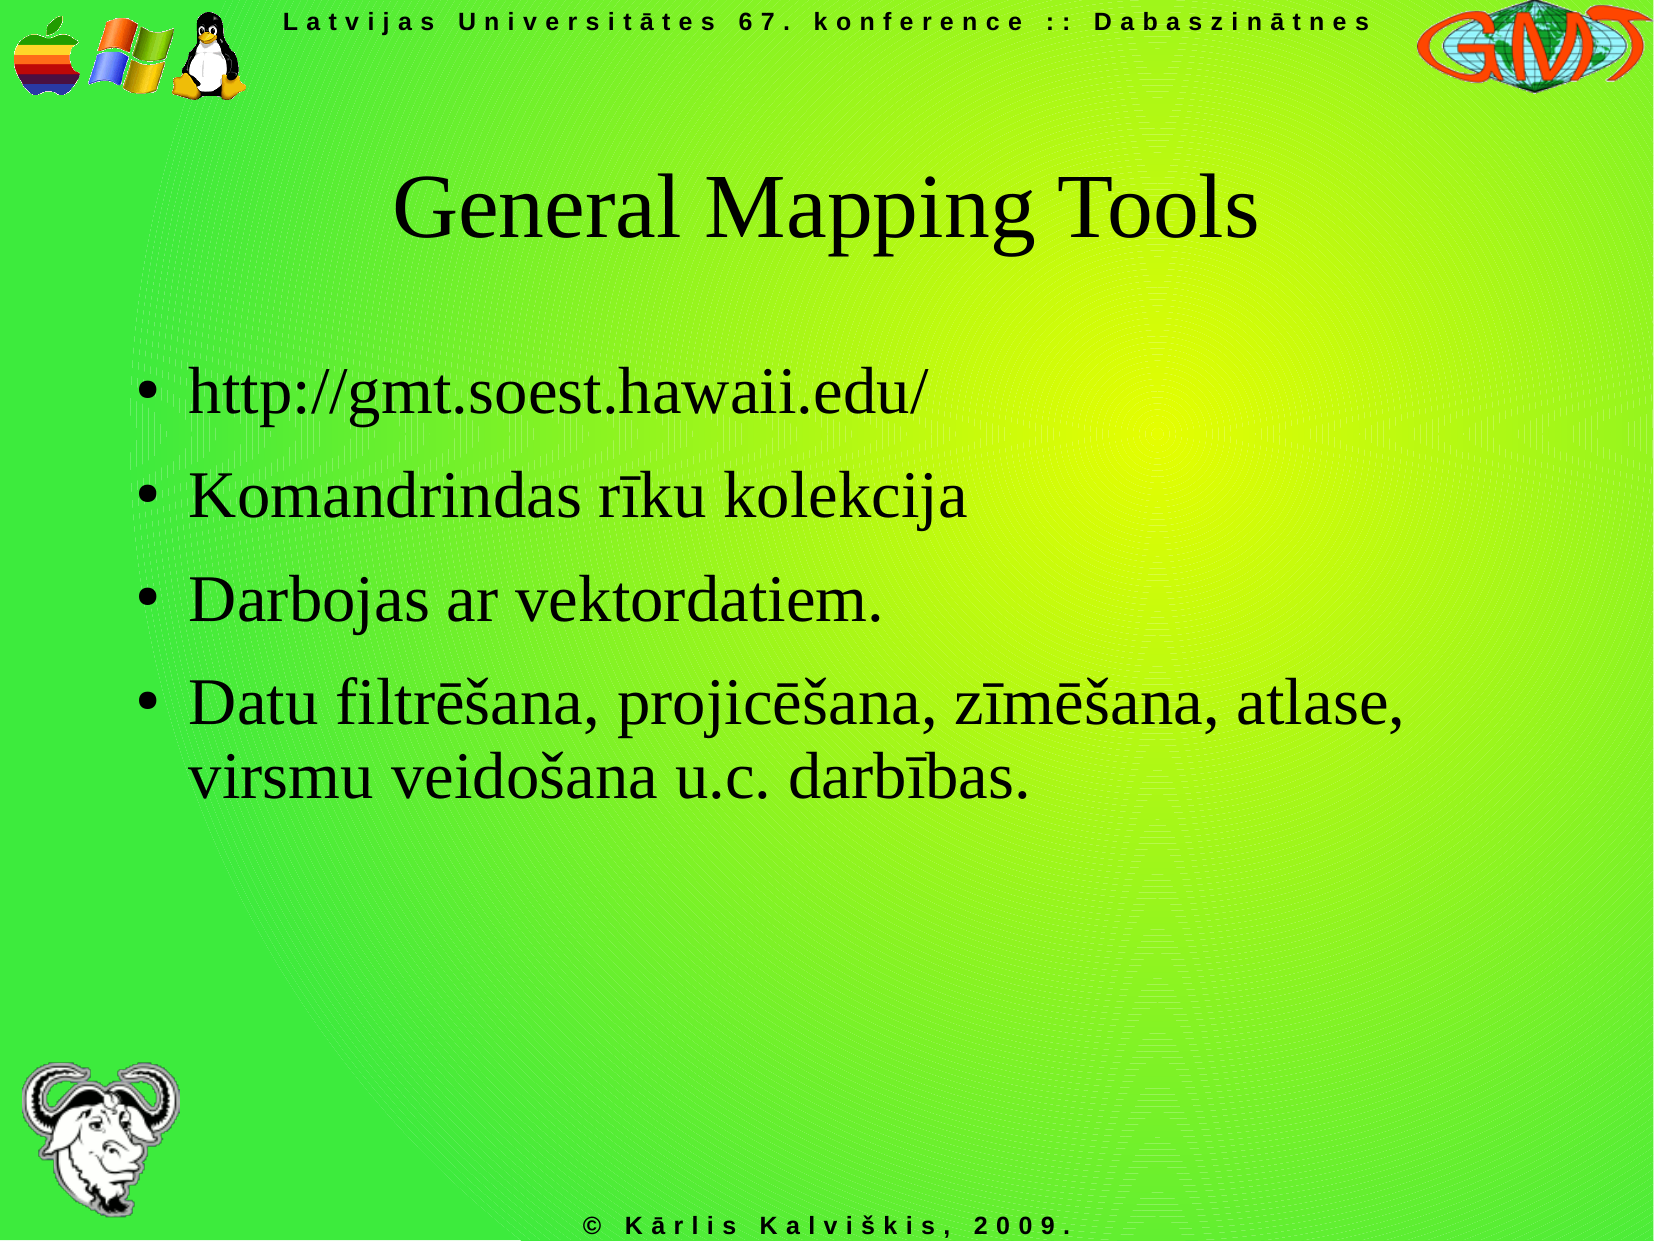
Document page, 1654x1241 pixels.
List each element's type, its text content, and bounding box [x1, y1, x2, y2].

picture [22, 1058, 180, 1224]
picture [88, 12, 246, 94]
picture [14, 16, 80, 96]
title General Mapping Tools [118, 88, 1536, 325]
picture [1417, 0, 1654, 94]
list http://gmt.soest.hawaii.edu/ Komandrindas rīku kolekcija Darbojas ar vektordatiem. Datu filtrēšana, projicēšana, zīmēšana, atlase, virsmu veidošana u.c. darbības. [118, 354, 1536, 1182]
